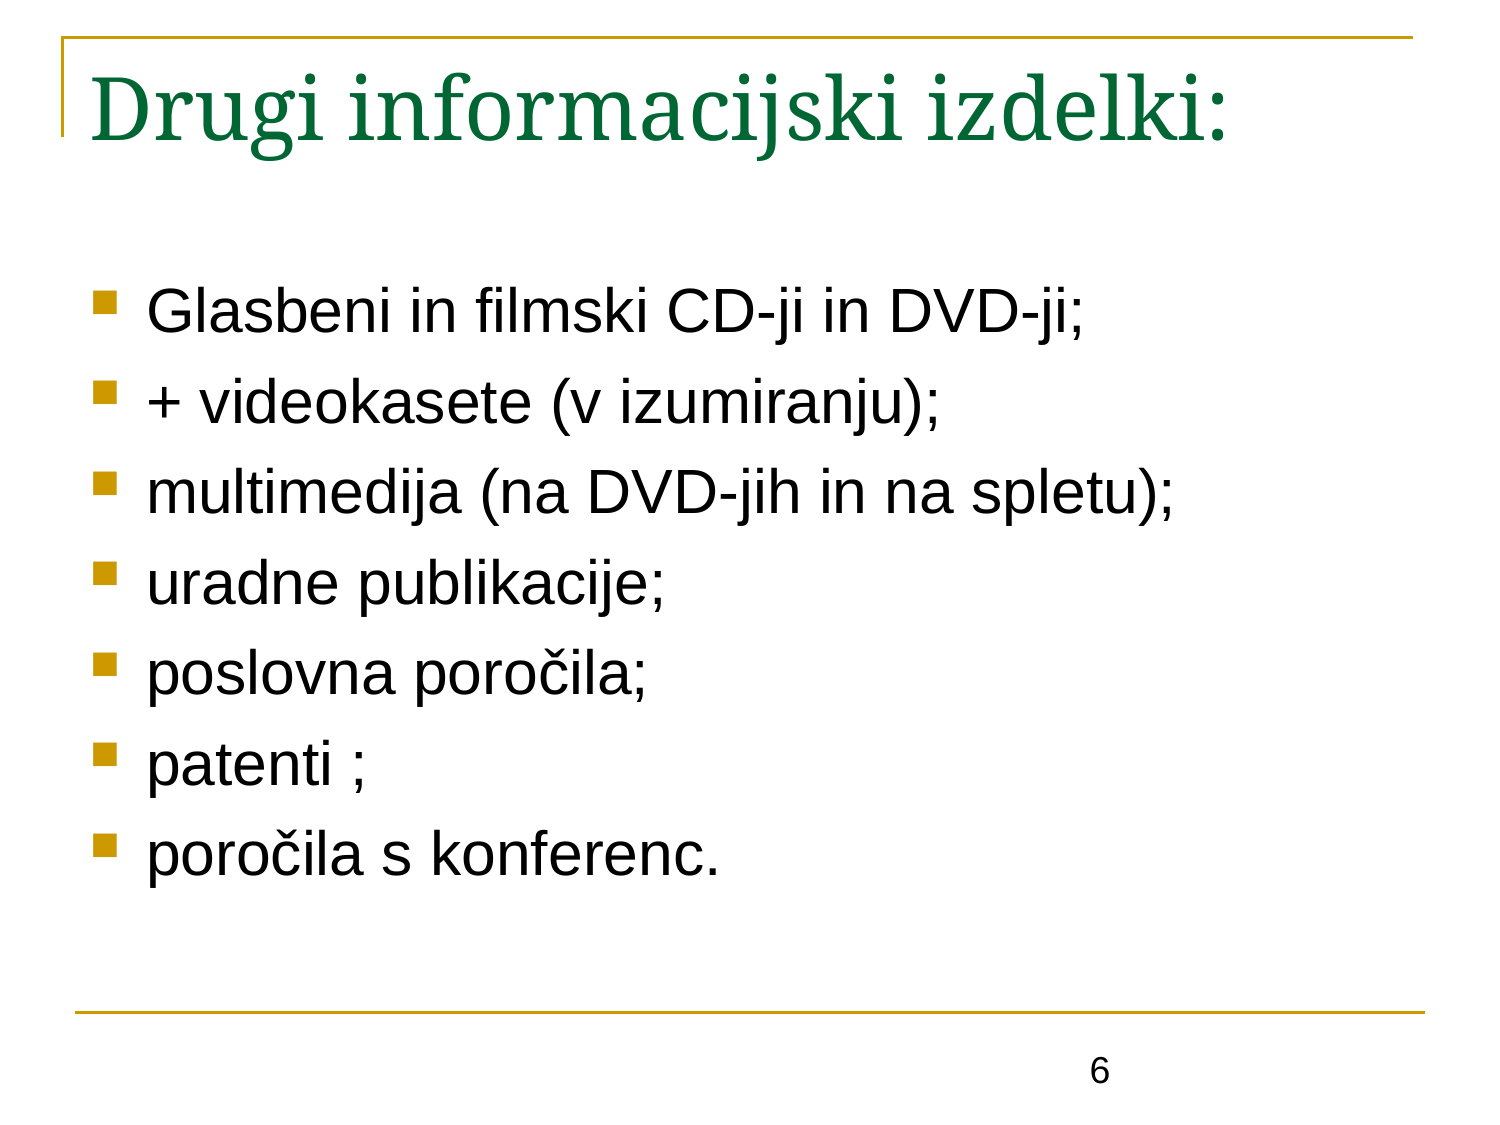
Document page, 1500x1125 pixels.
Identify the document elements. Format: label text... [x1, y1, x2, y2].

title Drugi informacijski izdelki: [75, 45, 1426, 233]
list Glasbeni in filmski CD-ji in DVD-ji; + videokasete (v izumiranju); multimedija (na DVD-jih in na spletu); uradne publikacije; poslovna poročila; patenti ; poročila s konferenc. [75, 262, 1426, 1006]
